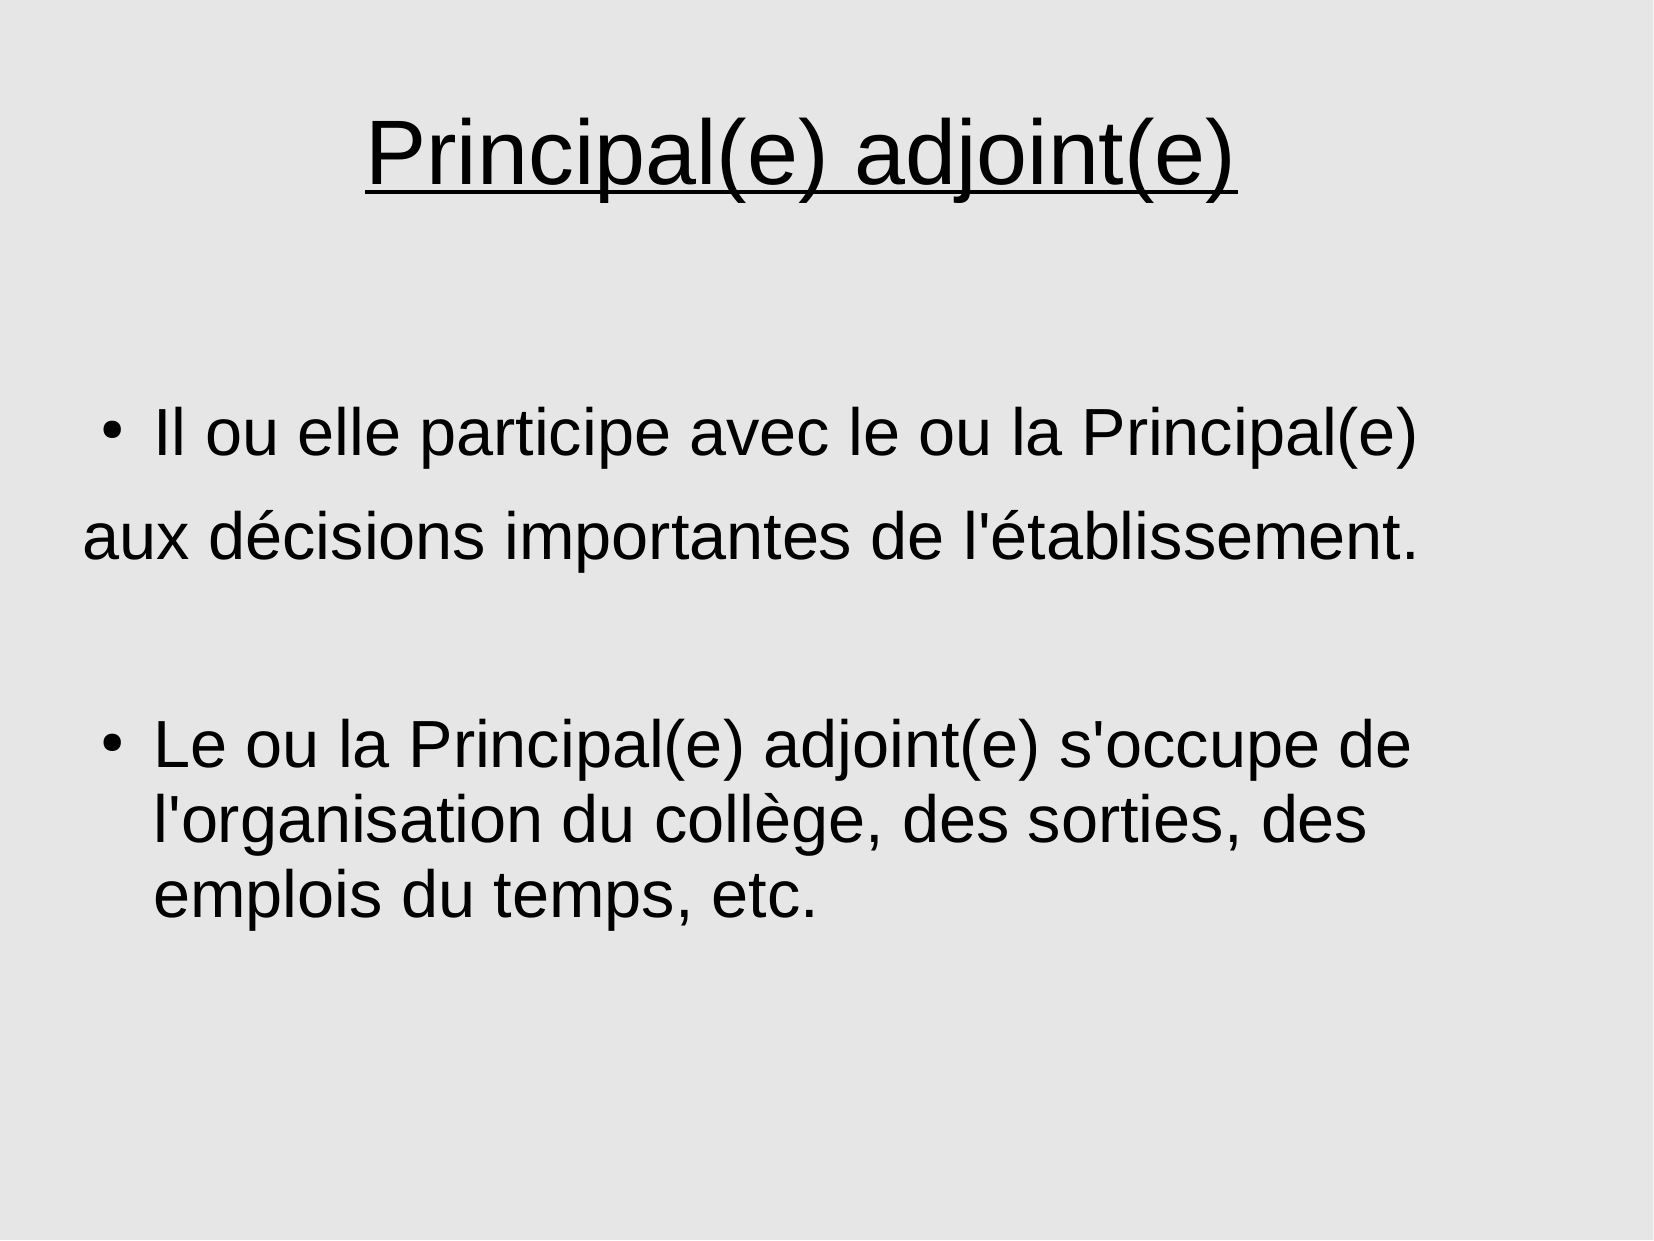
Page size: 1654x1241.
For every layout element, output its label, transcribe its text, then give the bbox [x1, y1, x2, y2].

list Il ou elle participe avec le ou la Principal(e) aux décisions importantes de l'établissement. Le ou la Principal(e) adjoint(e) s'occupe de l'organisation du collège, des sorties, des emplois du temps, etc. [82, 290, 1571, 1109]
title Principal(e) adjoint(e) [82, 49, 1571, 257]
